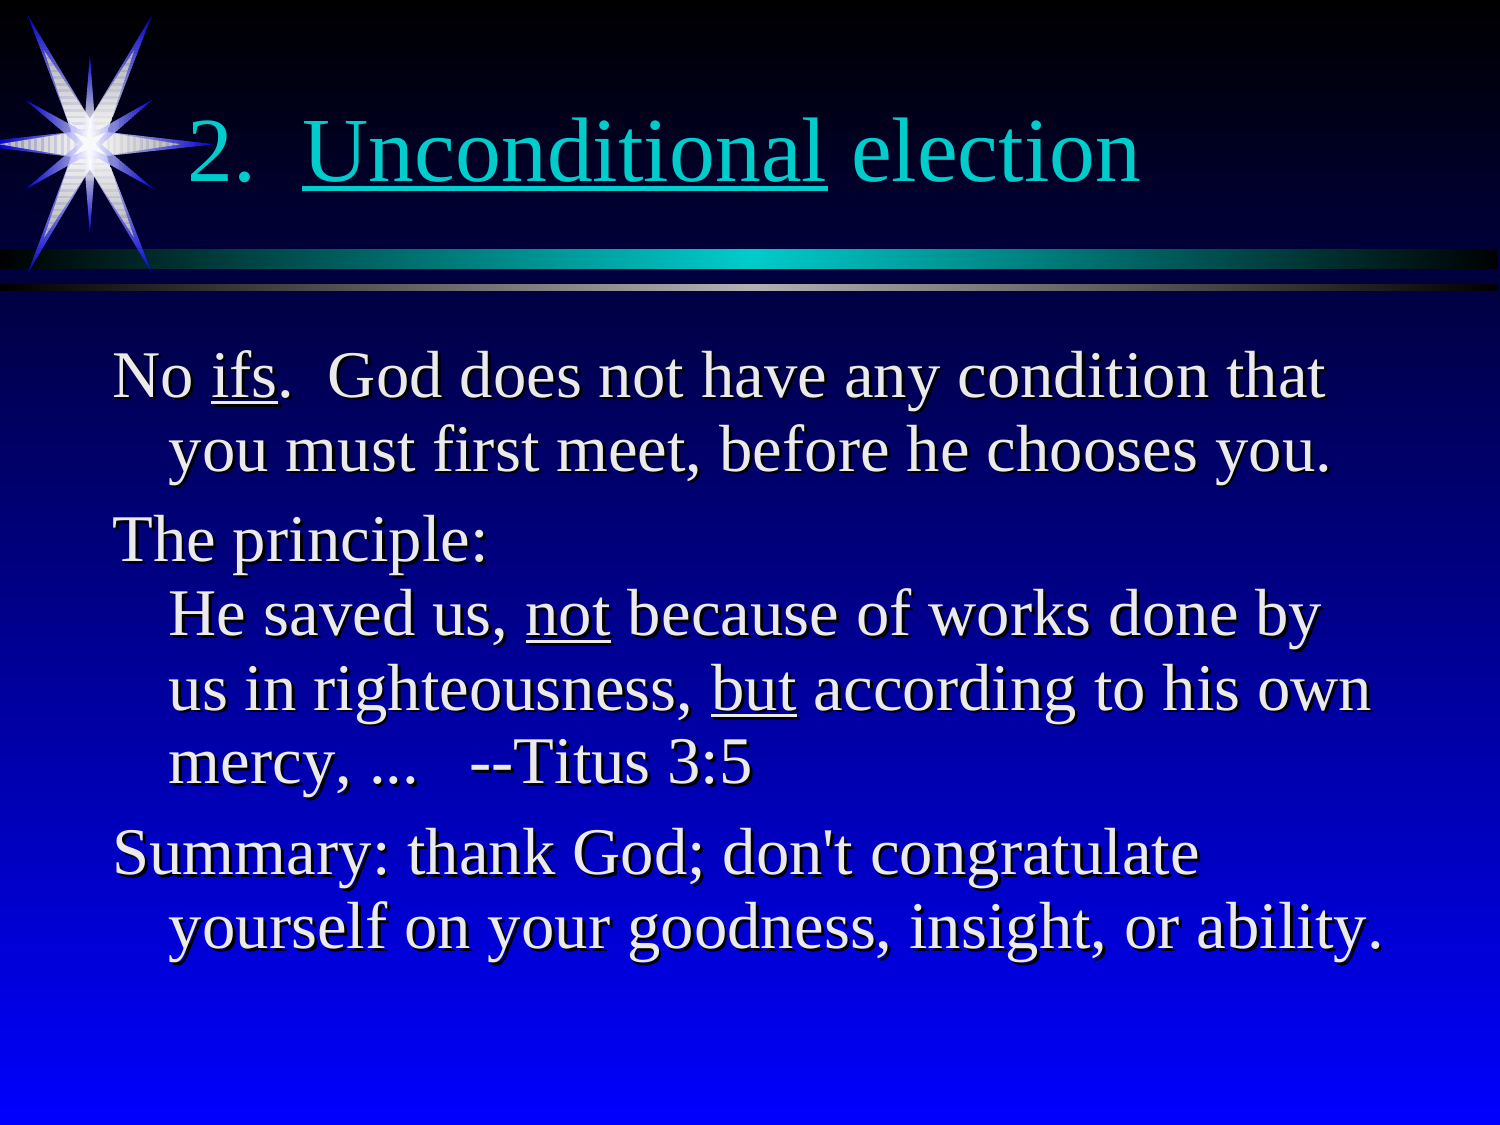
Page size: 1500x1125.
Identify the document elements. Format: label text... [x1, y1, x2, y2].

list No ifs. God does not have any condition that you must first meet, before he chooses you. The principle: He saved us, not because of works done by us in righteousness, but according to his own mercy, ... --Titus 3:5 Summary: thank God; don't congratulate yourself on your goodness, insight, or ability. [112, 337, 1388, 998]
title 2. Unconditional election [187, 56, 1463, 244]
